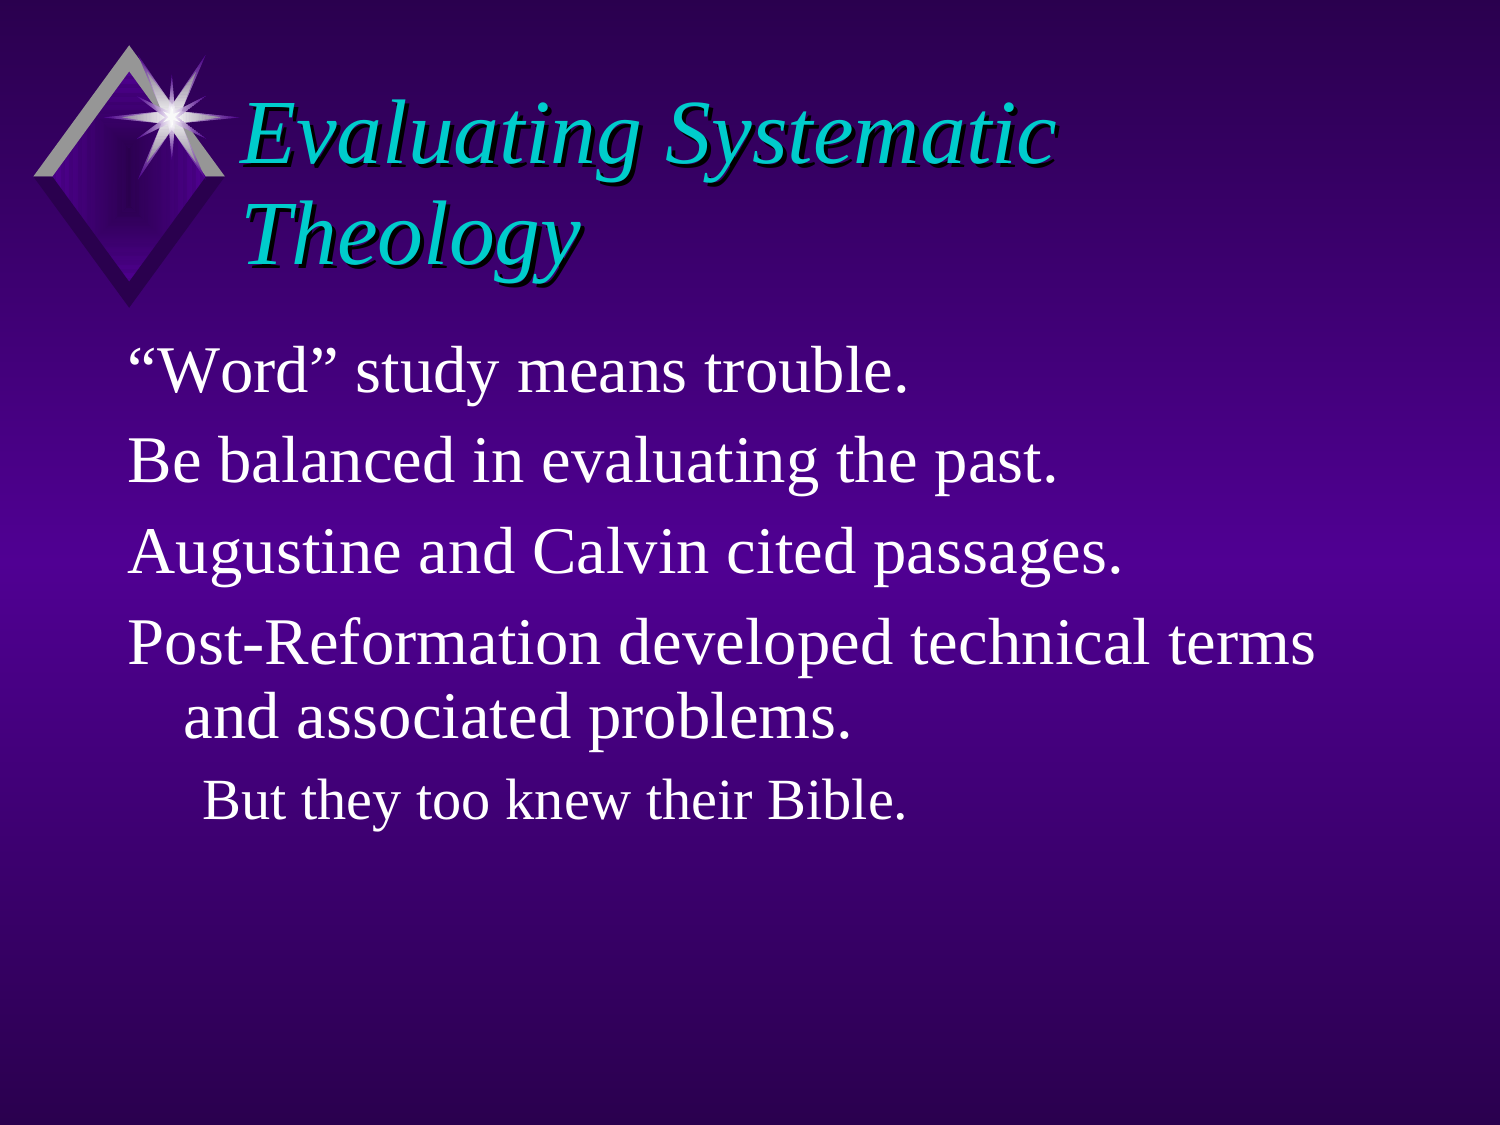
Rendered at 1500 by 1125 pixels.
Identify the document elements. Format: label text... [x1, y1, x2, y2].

list “Word” study means trouble. Be balanced in evaluating the past. Augustine and Calvin cited passages. Post-Reformation developed technical terms and associated problems. But they too knew their Bible. [112, 324, 1388, 1001]
title Evaluating Systematic Theology [225, 73, 1438, 293]
